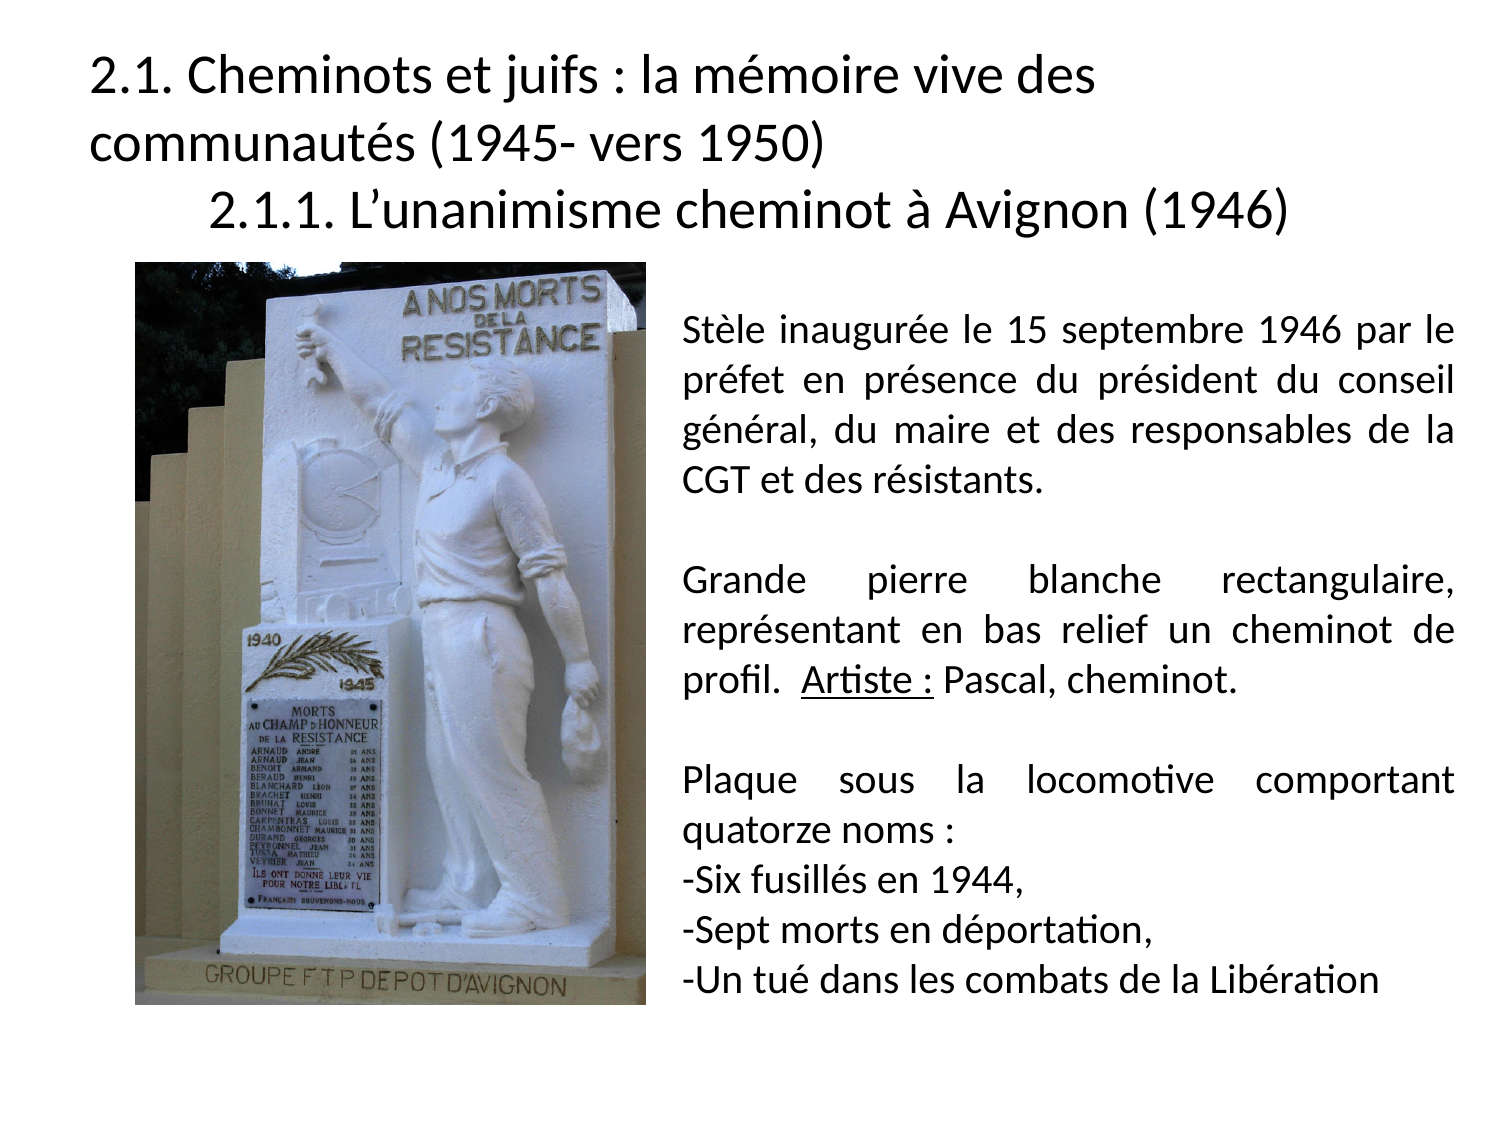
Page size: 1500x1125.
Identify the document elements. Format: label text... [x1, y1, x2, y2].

picture [135, 262, 646, 1005]
text_box 2.1. Cheminots et juifs : la mémoire vive des communautés (1945- vers 1950) 2.1.1. L’unanimisme cheminot à Avignon (1946) [75, 45, 1425, 233]
text_box Stèle inaugurée le 15 septembre 1946 par le préfet en présence du président du conseil général, du maire et des responsables de la CGT et des résistants. Grande pierre blanche rectangulaire, représentant en bas relief un cheminot de profil. Artiste : Pascal, cheminot. Plaque sous la locomotive comportant quatorze noms : -Six fusillés en 1944, -Sept morts en déportation, -Un tué dans les combats de la Libération [667, 267, 1471, 1083]
